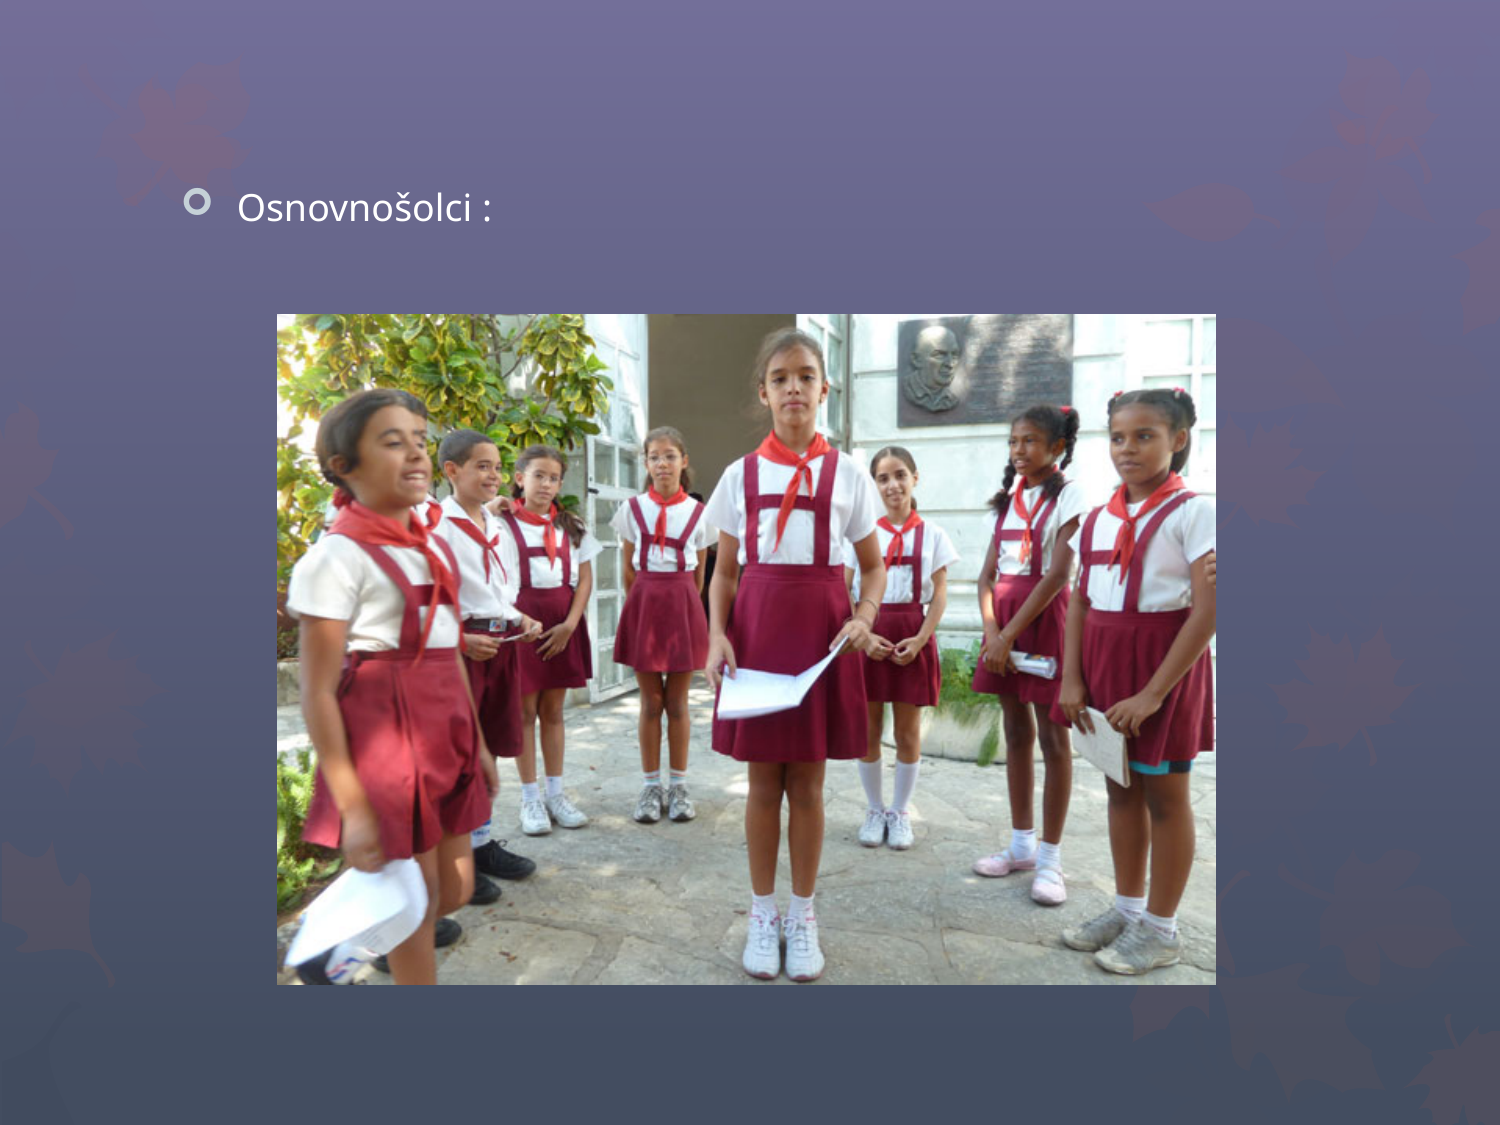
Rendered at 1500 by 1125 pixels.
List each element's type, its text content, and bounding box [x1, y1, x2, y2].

picture [277, 314, 1216, 985]
list Osnovnošolci : [165, 296, 1335, 962]
